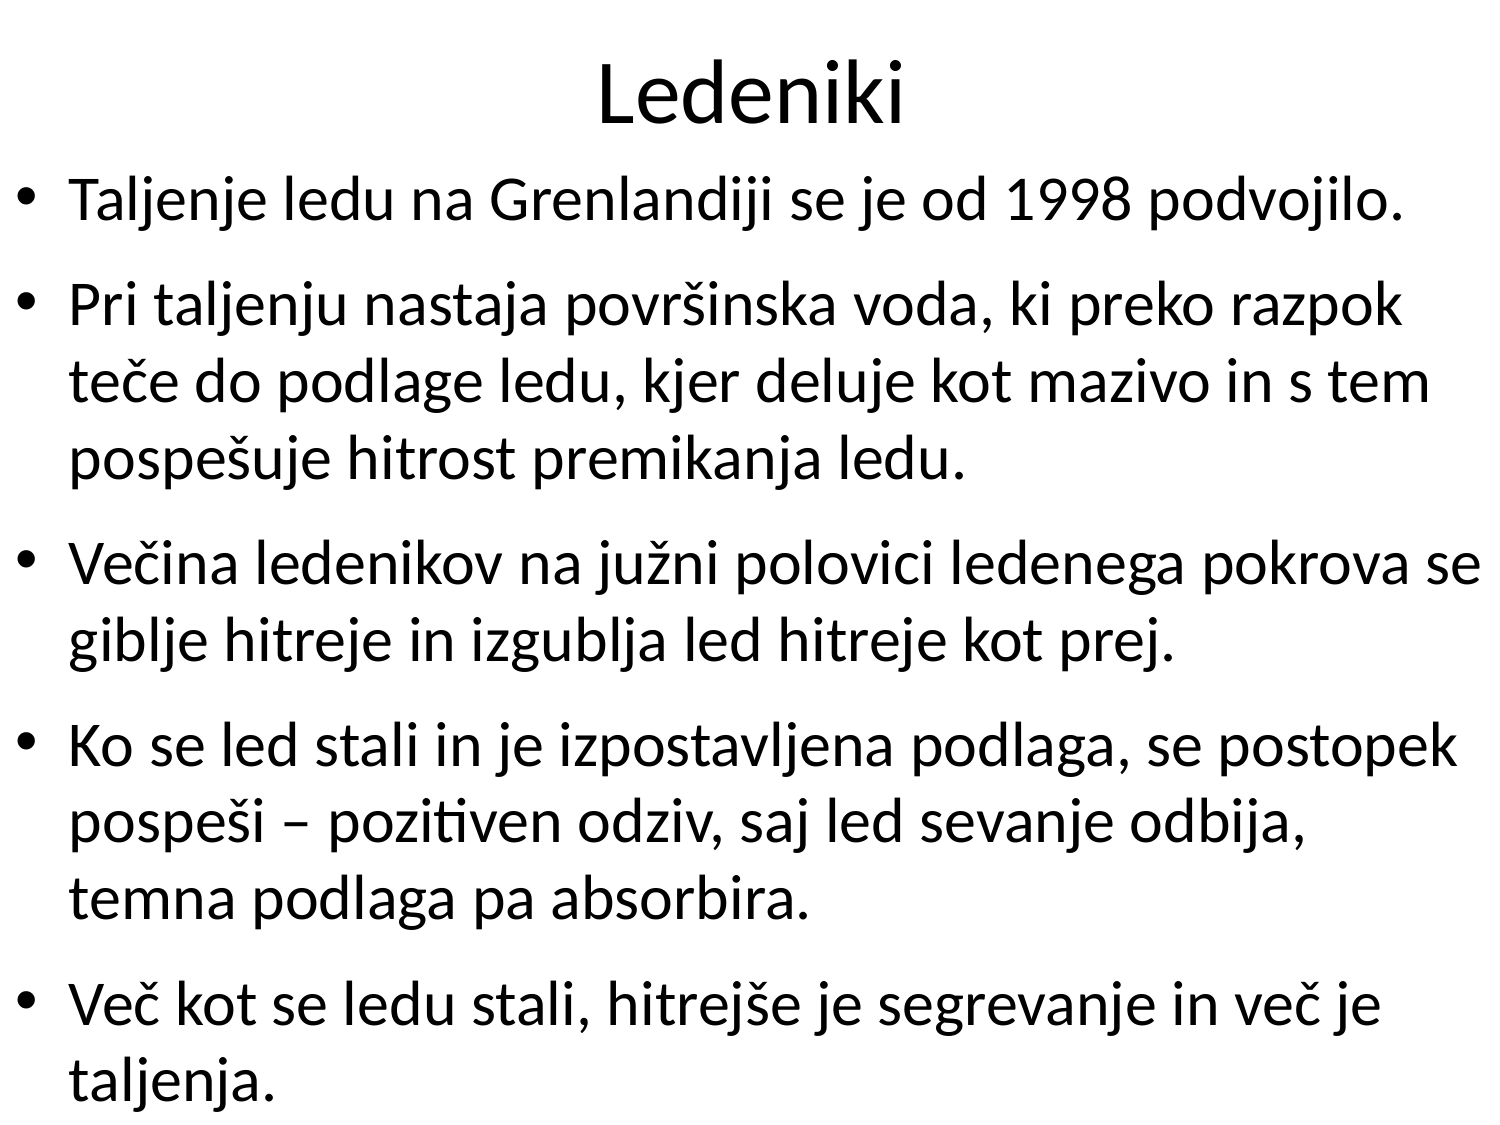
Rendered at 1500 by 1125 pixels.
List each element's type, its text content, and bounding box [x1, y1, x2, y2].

list Taljenje ledu na Grenlandiji se je od 1998 podvojilo. Pri taljenju nastaja površinska voda, ki preko razpok teče do podlage ledu, kjer deluje kot mazivo in s tem pospešuje hitrost premikanja ledu. Večina ledenikov na južni polovici ledenega pokrova se giblje hitreje in izgublja led hitreje kot prej. Ko se led stali in je izpostavljena podlaga, se postopek pospeši – pozitiven odziv, saj led sevanje odbija, temna podlaga pa absorbira. Več kot se ledu stali, hitrejše je segrevanje in več je taljenja. [0, 149, 1500, 1125]
title Ledeniki [76, 0, 1427, 149]
